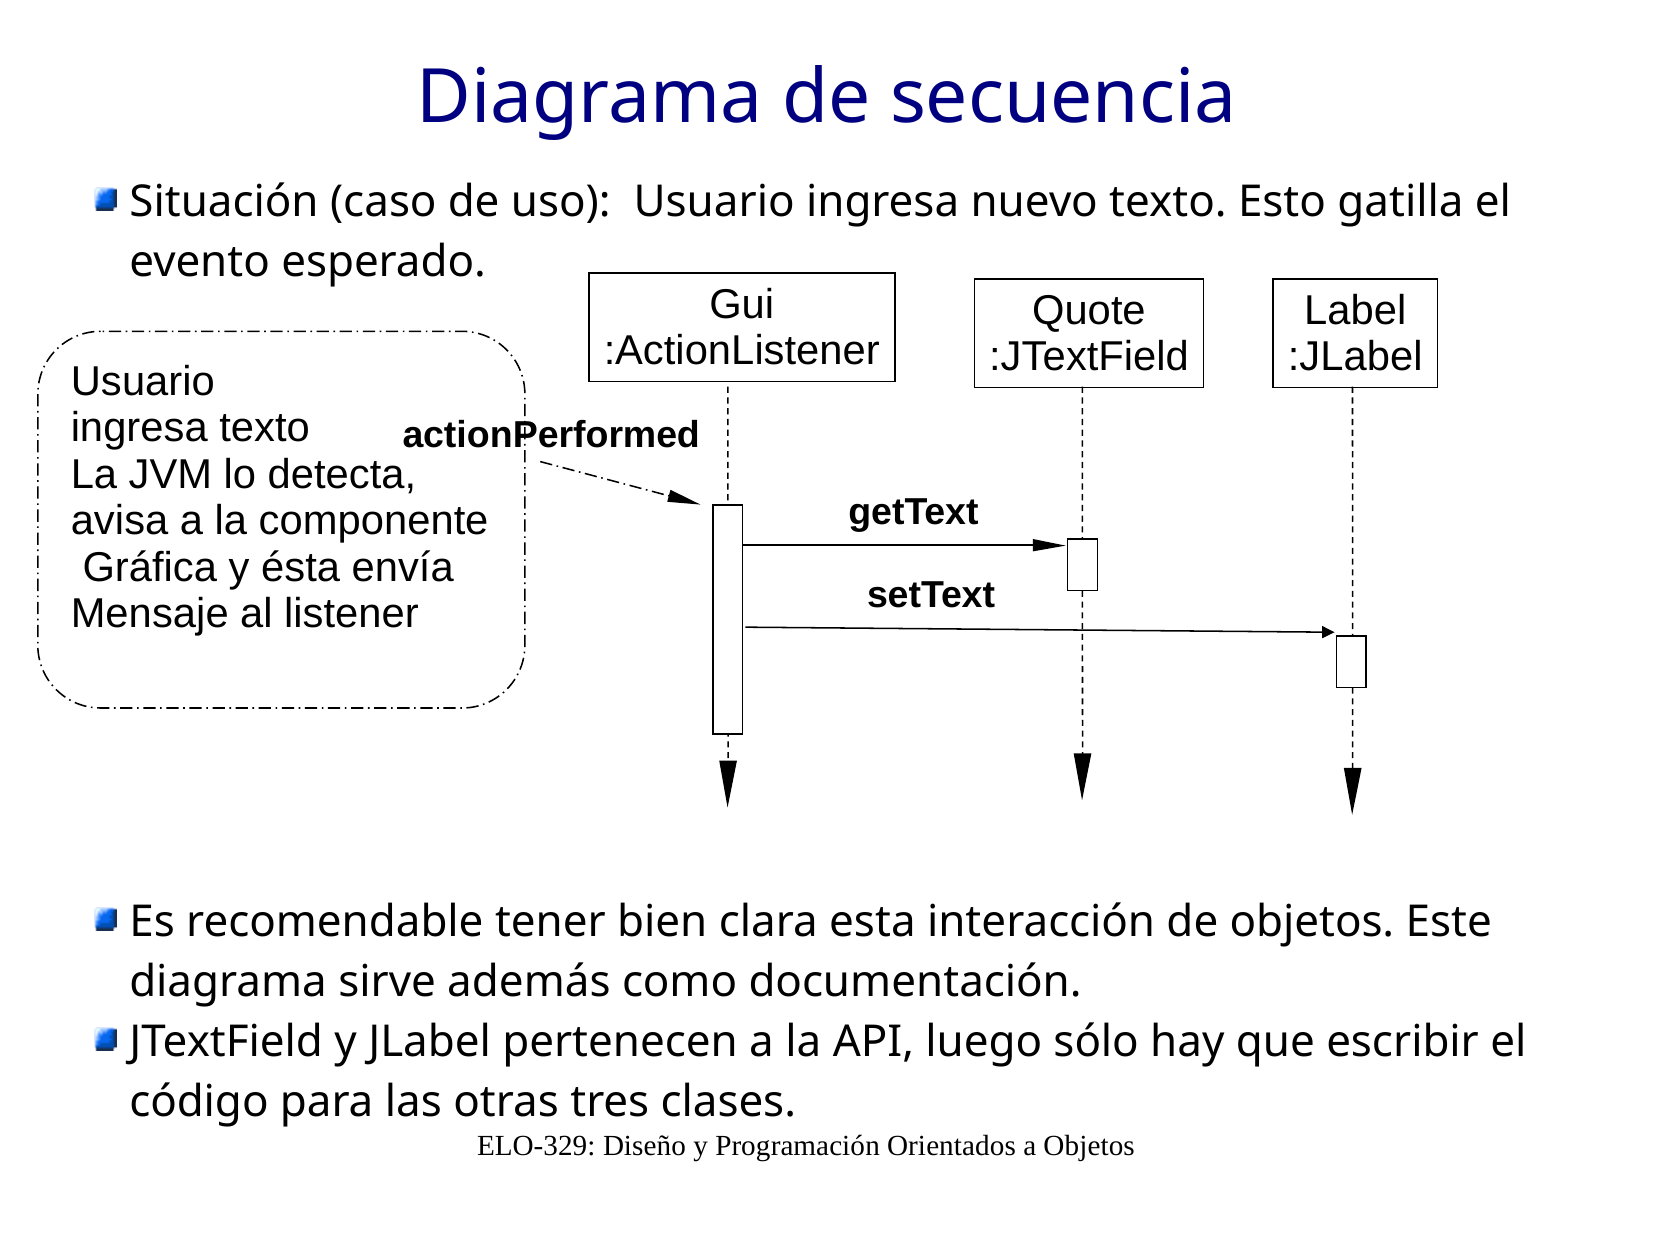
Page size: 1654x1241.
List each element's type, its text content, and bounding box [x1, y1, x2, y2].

text_box Label :JLabel [1273, 278, 1438, 388]
text_box Quote :JTextField [974, 278, 1204, 388]
text_box getText [833, 482, 994, 541]
text_box setText [852, 565, 1011, 624]
text_box [1067, 538, 1098, 591]
title Diagrama de secuencia [82, 43, 1571, 145]
text_box Usuario ingresa texto La JVM lo detecta, avisa a la componente Gráfica y ésta envía Mensaje al listener [37, 331, 525, 709]
text_box [1336, 636, 1367, 688]
list Situación (caso de uso): Usuario ingresa nuevo texto. Esto gatilla el evento esperado. Es recomendable tener bien clara esta interacción de objetos. Este diagrama sirve además como documentación. JTextField y JLabel pertenecen a la API, luego sólo hay que escribir el código para las otras tres clases. [82, 169, 1571, 1133]
text_box actionPerformed [387, 406, 716, 464]
text_box Gui :ActionListener [588, 272, 895, 382]
text_box [713, 504, 743, 734]
